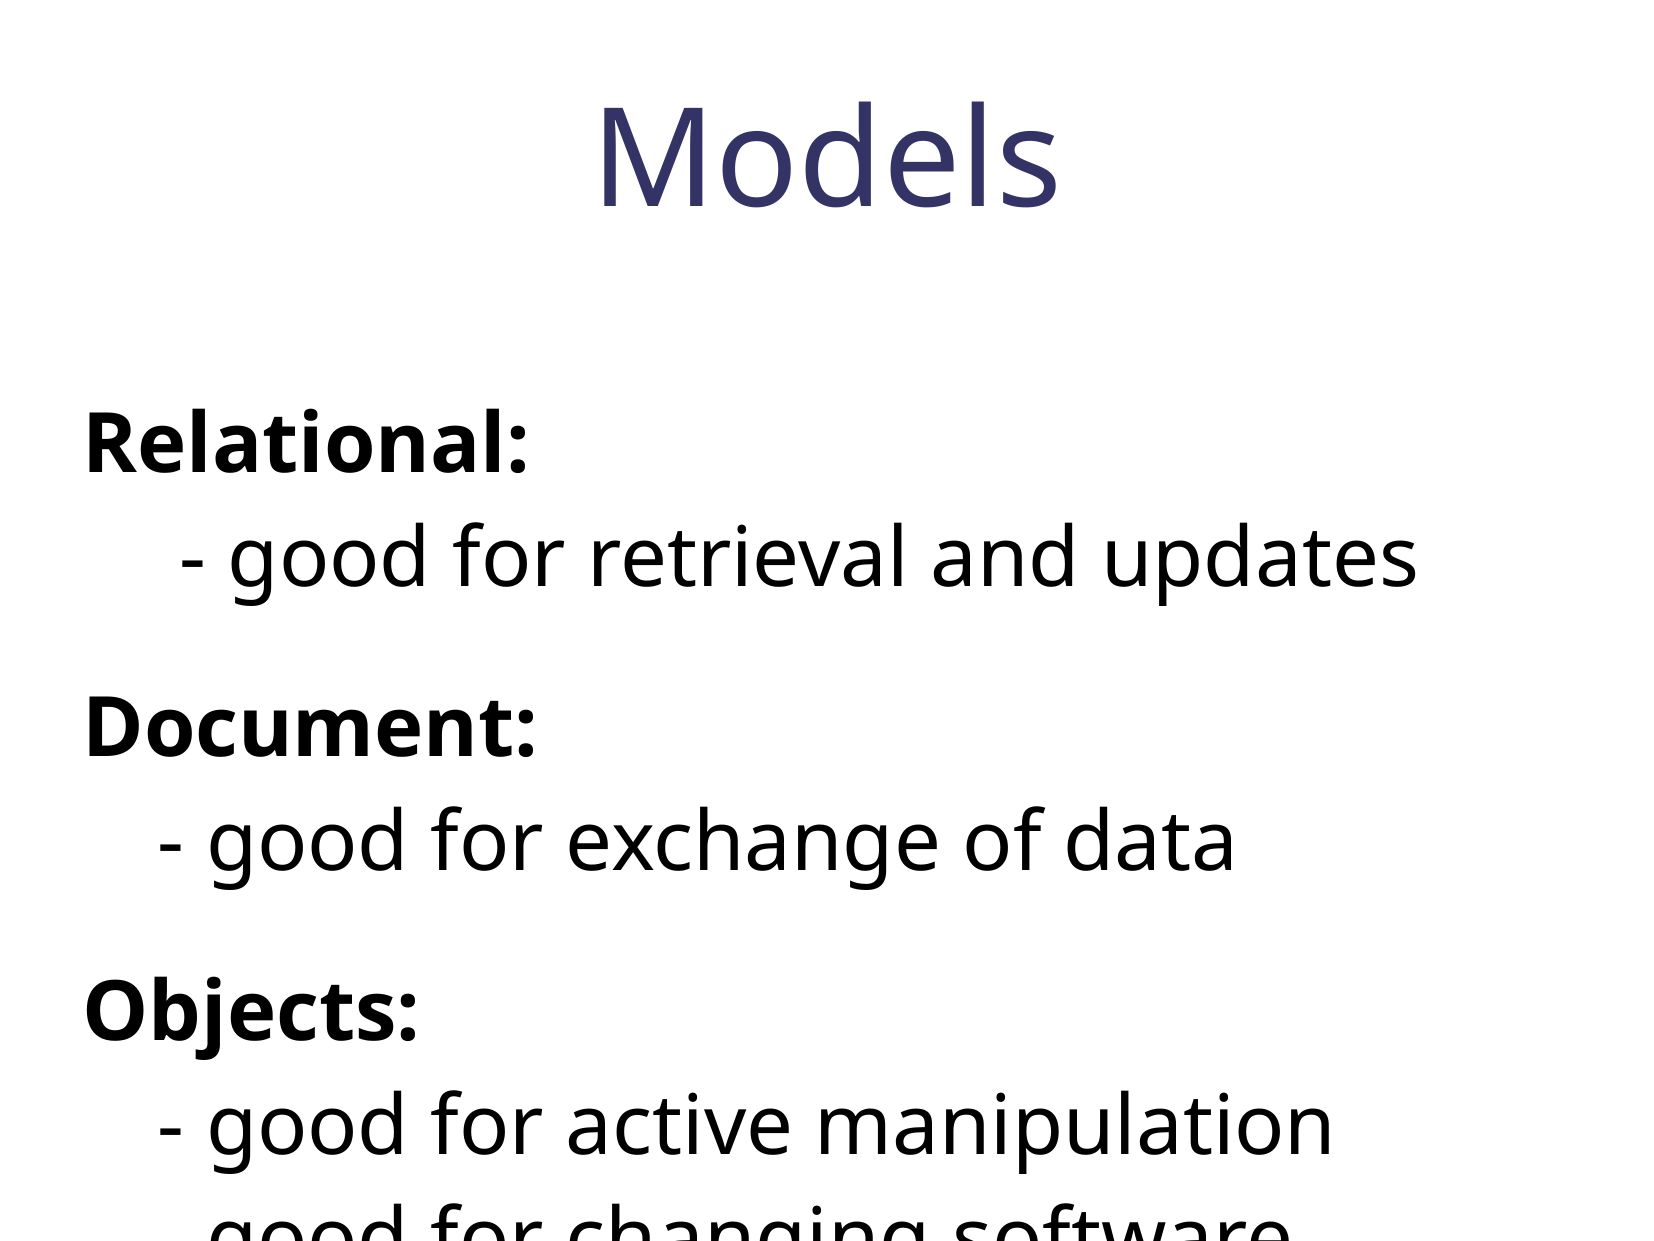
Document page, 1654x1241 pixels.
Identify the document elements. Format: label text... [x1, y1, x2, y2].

subtitle Relational: - good for retrieval and updates Document: - good for exchange of data Objects: - good for active manipulation - good for changing software [82, 383, 1571, 1195]
title Models [82, 49, 1571, 257]
